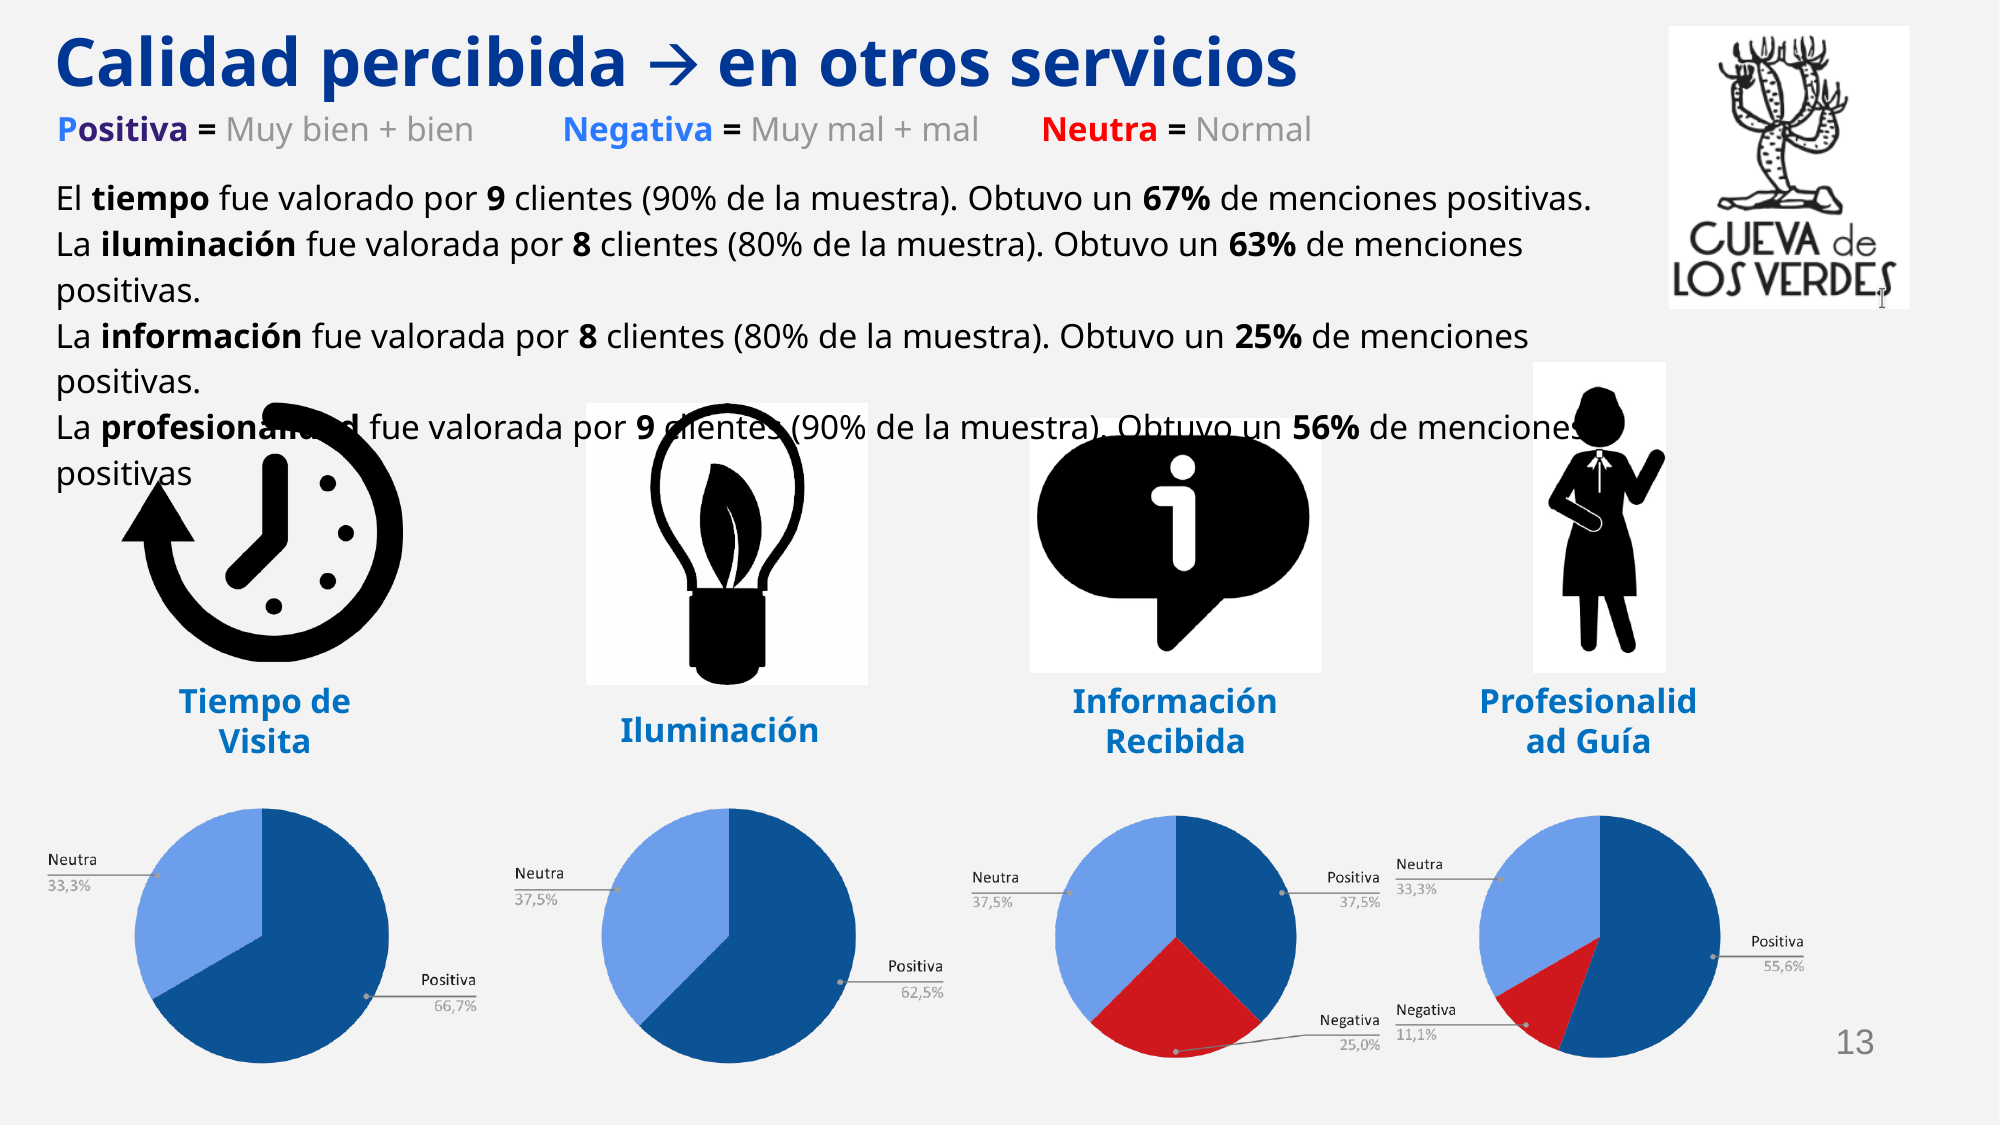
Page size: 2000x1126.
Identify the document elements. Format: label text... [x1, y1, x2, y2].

picture [1029, 418, 1322, 673]
picture [1148, 423, 1158, 437]
picture [586, 403, 868, 686]
text_box Iluminación [591, 701, 849, 794]
picture [1121, 418, 1137, 437]
text_box Tiempo de Visita [134, 673, 396, 769]
text_box Calidad percibida 🡪 en otros servicios [54, 0, 1374, 120]
slide_number <number> [1817, 1010, 1894, 1071]
picture [1668, 26, 1910, 309]
picture [500, 794, 957, 1077]
text_box El tiempo fue valorado por 9 clientes (90% de la muestra). Obtuvo un 67% de menciones positivas. La iluminación fue valorada por 8 clientes (80% de la muestra). Obtuvo un 63% de menciones positivas. La información fue valorada por 8 clientes (80% de la muestra). Obtuvo un 25% de menciones positivas. La profesionalidad fue valorada por 9 clientes (90% de la muestra). Obtuvo un 56% de menciones positivas [40, 156, 1666, 309]
text_box Información Recibida [1045, 673, 1306, 769]
picture [958, 802, 1817, 1071]
text_box Profesionalidad Guía [1454, 672, 1723, 769]
picture [121, 391, 403, 673]
picture [1533, 362, 1666, 673]
picture [1317, 427, 1322, 435]
picture [33, 794, 490, 1077]
text_box Positiva = Muy bien + bien Negativa = Muy mal + mal Neutra = Normal [56, 100, 1402, 156]
